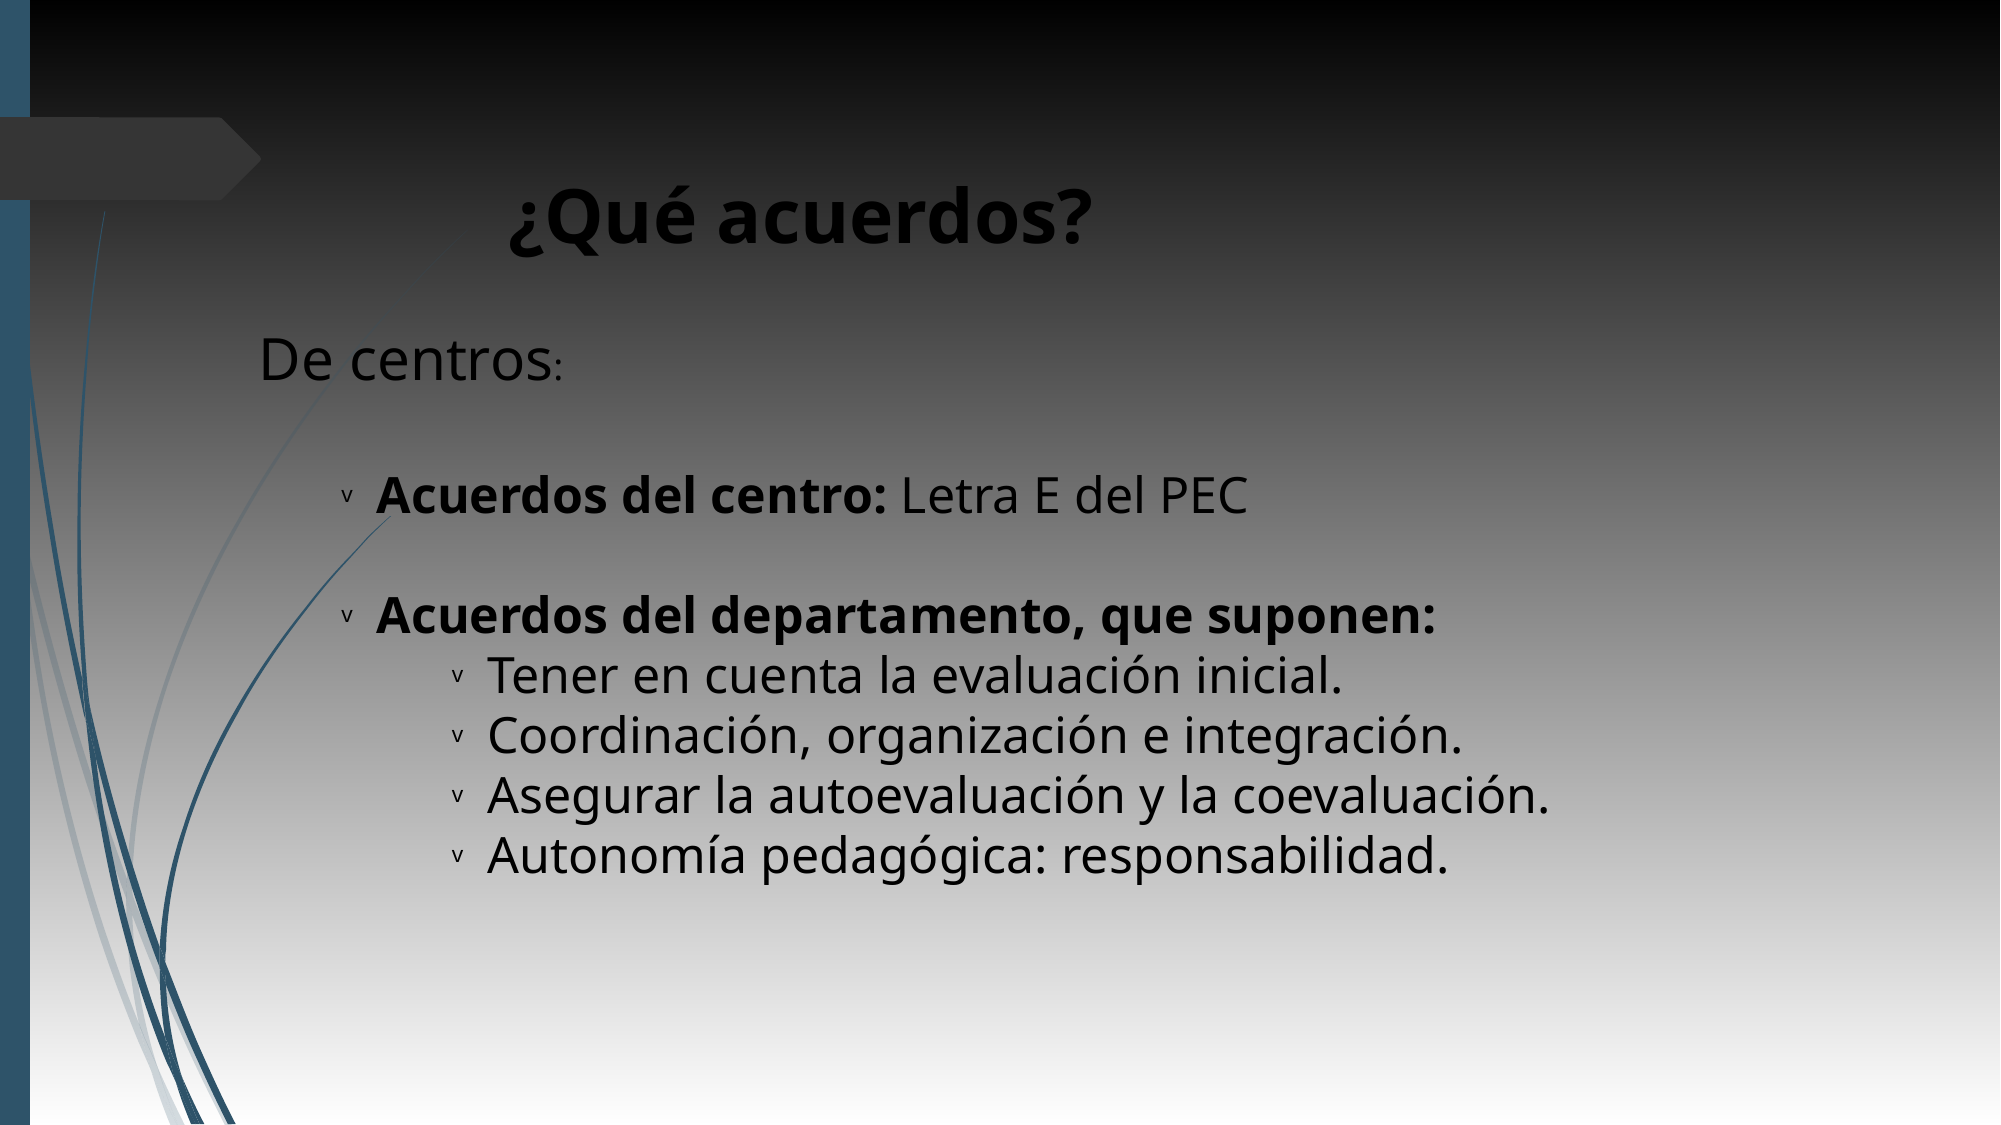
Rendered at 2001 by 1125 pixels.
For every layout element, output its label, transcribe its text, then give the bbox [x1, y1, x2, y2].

text_box De centros: [244, 314, 835, 400]
text_box Acuerdos del centro: Letra E del PEC Acuerdos del departamento, que suponen: Tener en cuenta la evaluación inicial. Coordinación, organización e integración. Asegurar la autoevaluación y la coevaluación. Autonomía pedagógica: responsabilidad. [326, 456, 1804, 891]
text_box ¿Qué acuerdos? [493, 160, 1109, 266]
